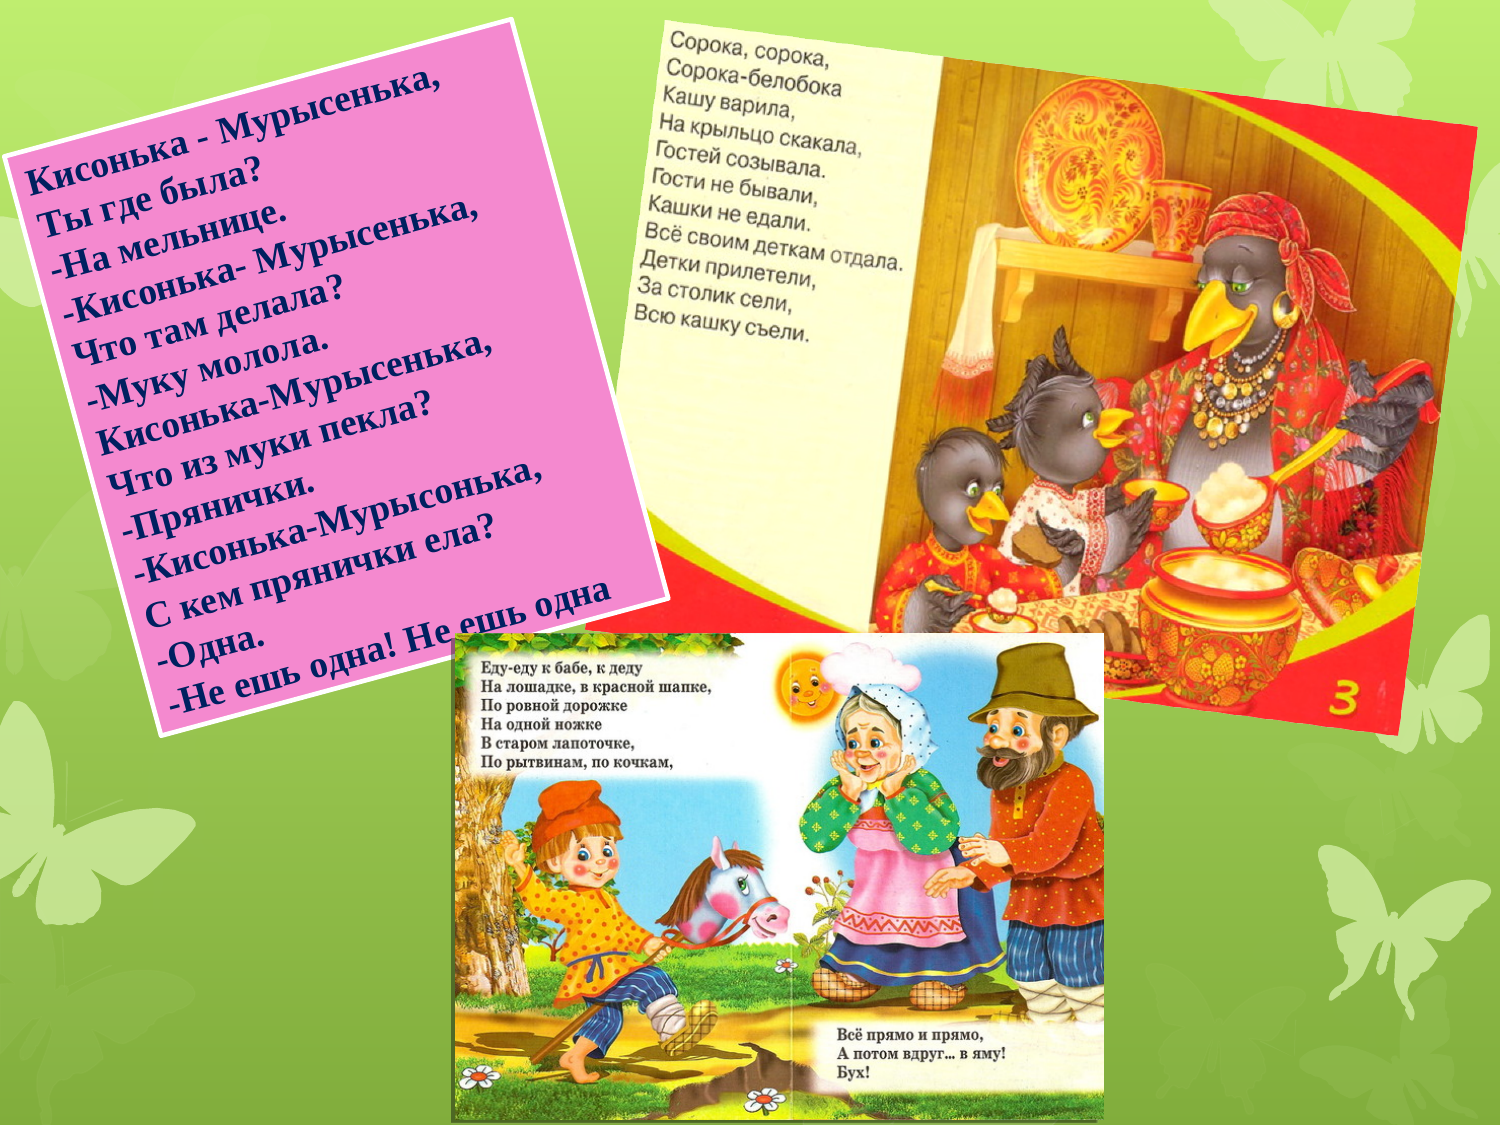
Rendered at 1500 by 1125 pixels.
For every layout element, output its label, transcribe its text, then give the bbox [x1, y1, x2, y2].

text_box Кисонька - Мурысенька, Ты где была? -На мельнице. -Кисонька- Мурысенька, Что там делала? -Муку молола. Кисонька-Мурысенька, Что из муки пекла? -Прянички. -Кисонька-Мурысонька, С кем прянички ела? -Одна. -Не ешь одна! Не ешь одна [4, 19, 669, 736]
picture [455, 19, 1478, 1120]
